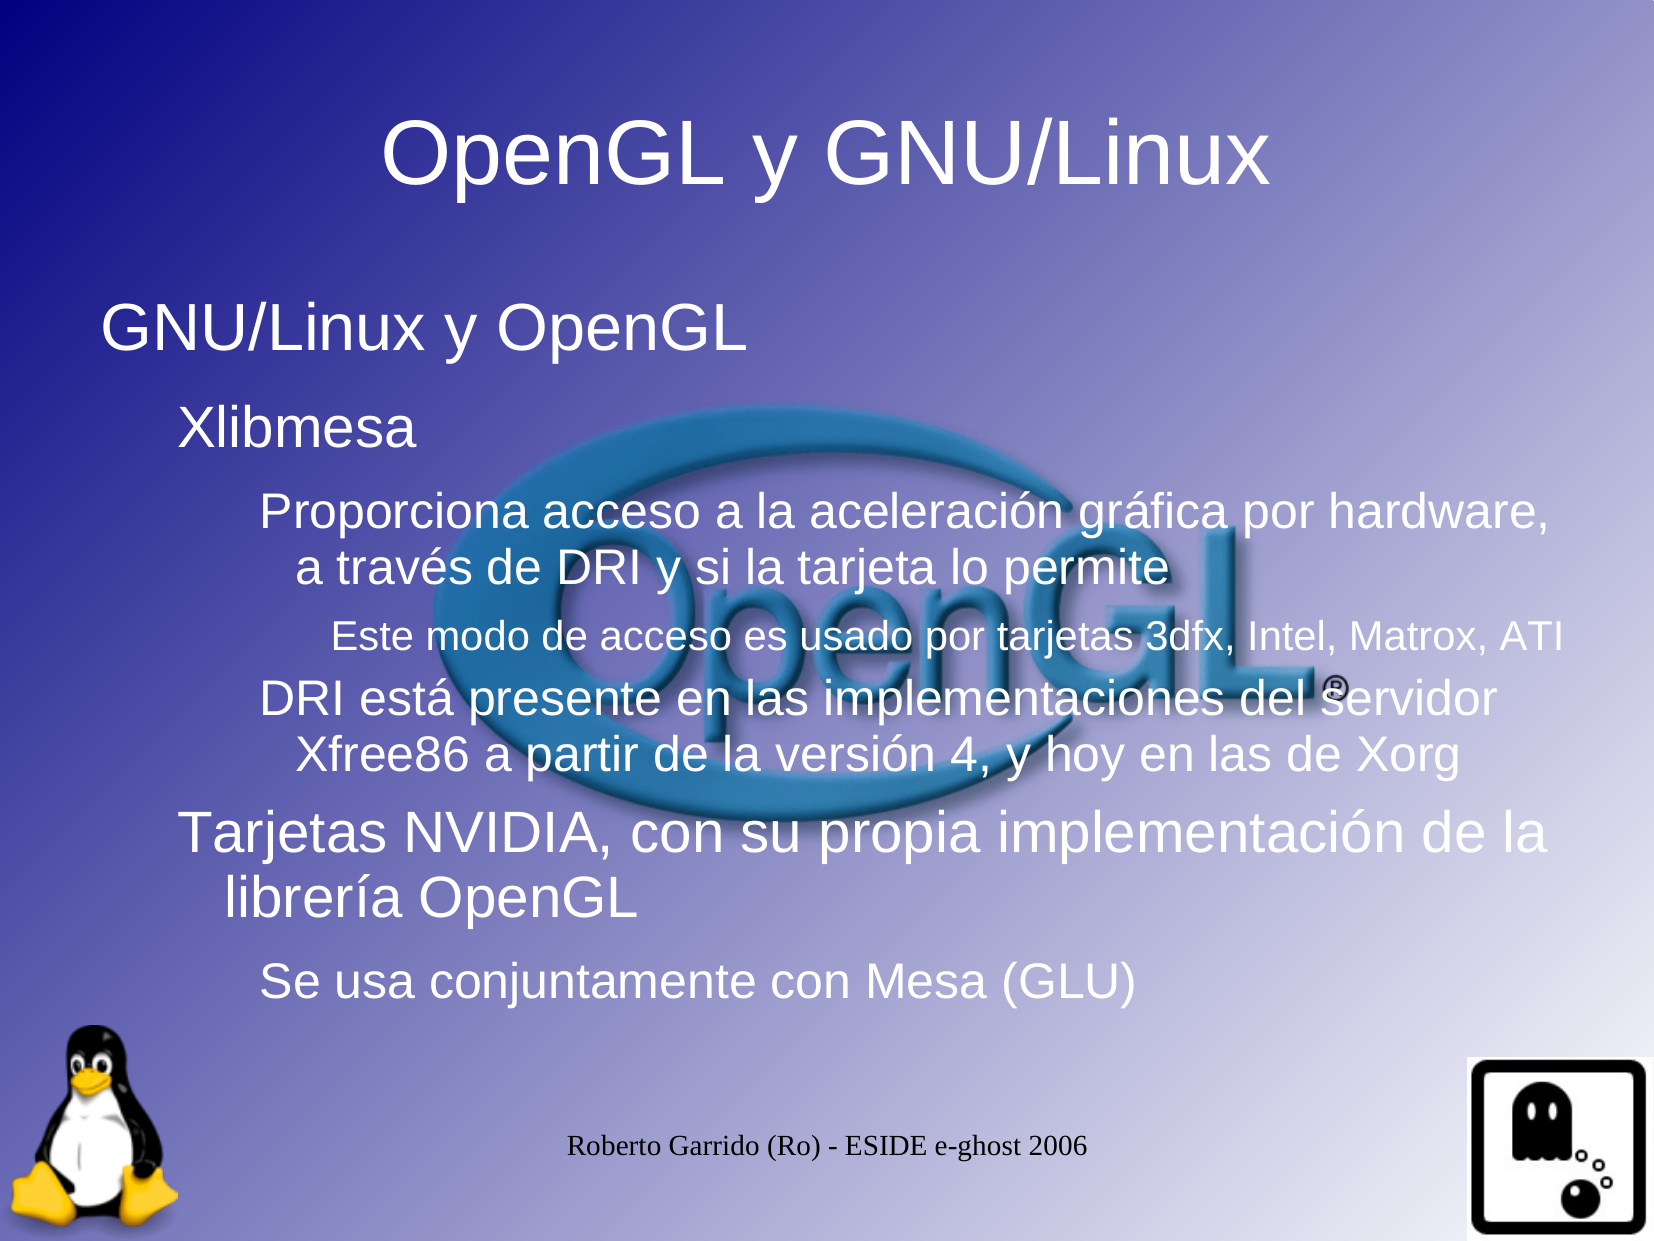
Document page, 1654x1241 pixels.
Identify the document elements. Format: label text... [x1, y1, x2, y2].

title OpenGL y GNU/Linux [82, 49, 1571, 257]
picture [0, 1025, 178, 1241]
list GNU/Linux y OpenGL Xlibmesa Proporciona acceso a la aceleración gráfica por hardware, a través de DRI y si la tarjeta lo permite Este modo de acceso es usado por tarjetas 3dfx, Intel, Matrox, ATI DRI está presente en las implementaciones del servidor Xfree86 a partir de la versión 4, y hoy en las de Xorg Tarjetas NVIDIA, con su propia implementación de la librería OpenGL Se usa conjuntamente con Mesa (GLU) [82, 290, 1571, 1109]
picture [1467, 1057, 1654, 1241]
